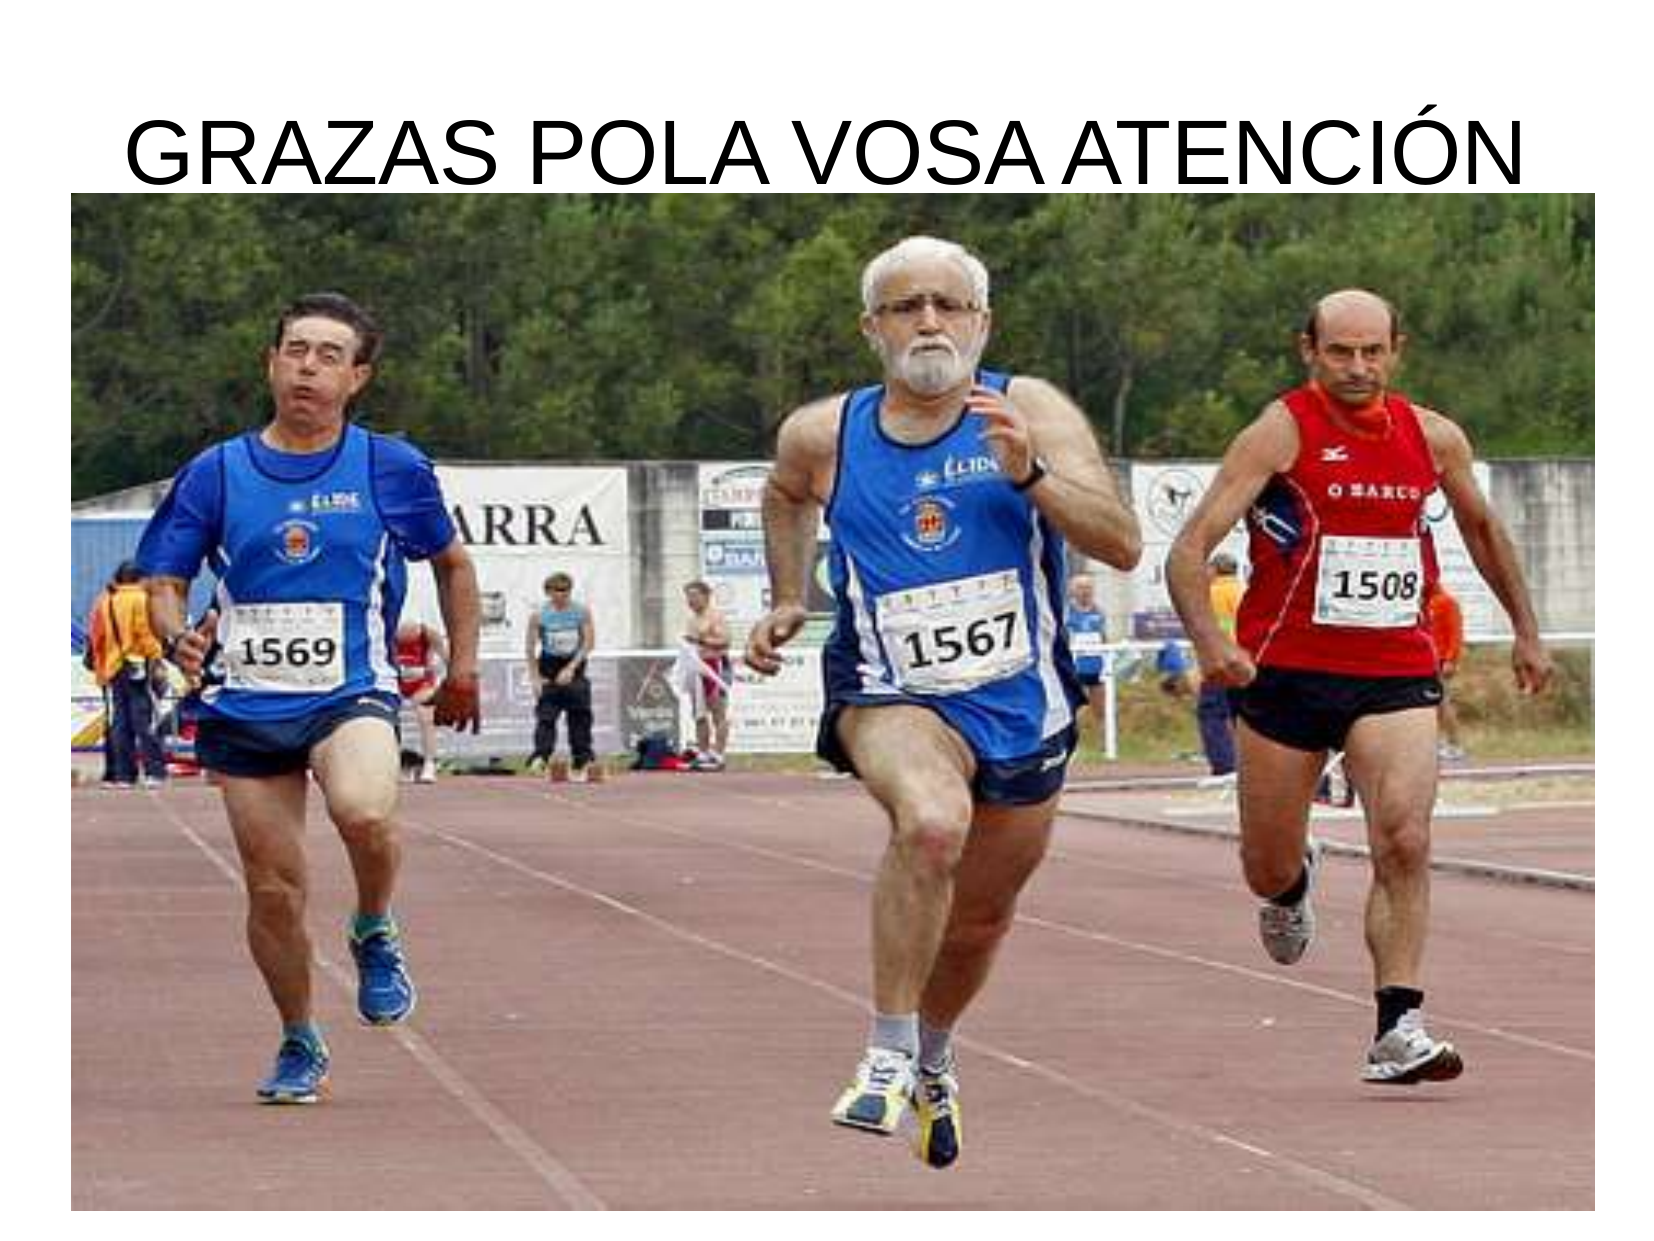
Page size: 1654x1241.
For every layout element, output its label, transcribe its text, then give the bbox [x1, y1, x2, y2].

picture [71, 193, 1595, 1211]
title GRAZAS POLA VOSA ATENCIÓN [82, 56, 1571, 193]
